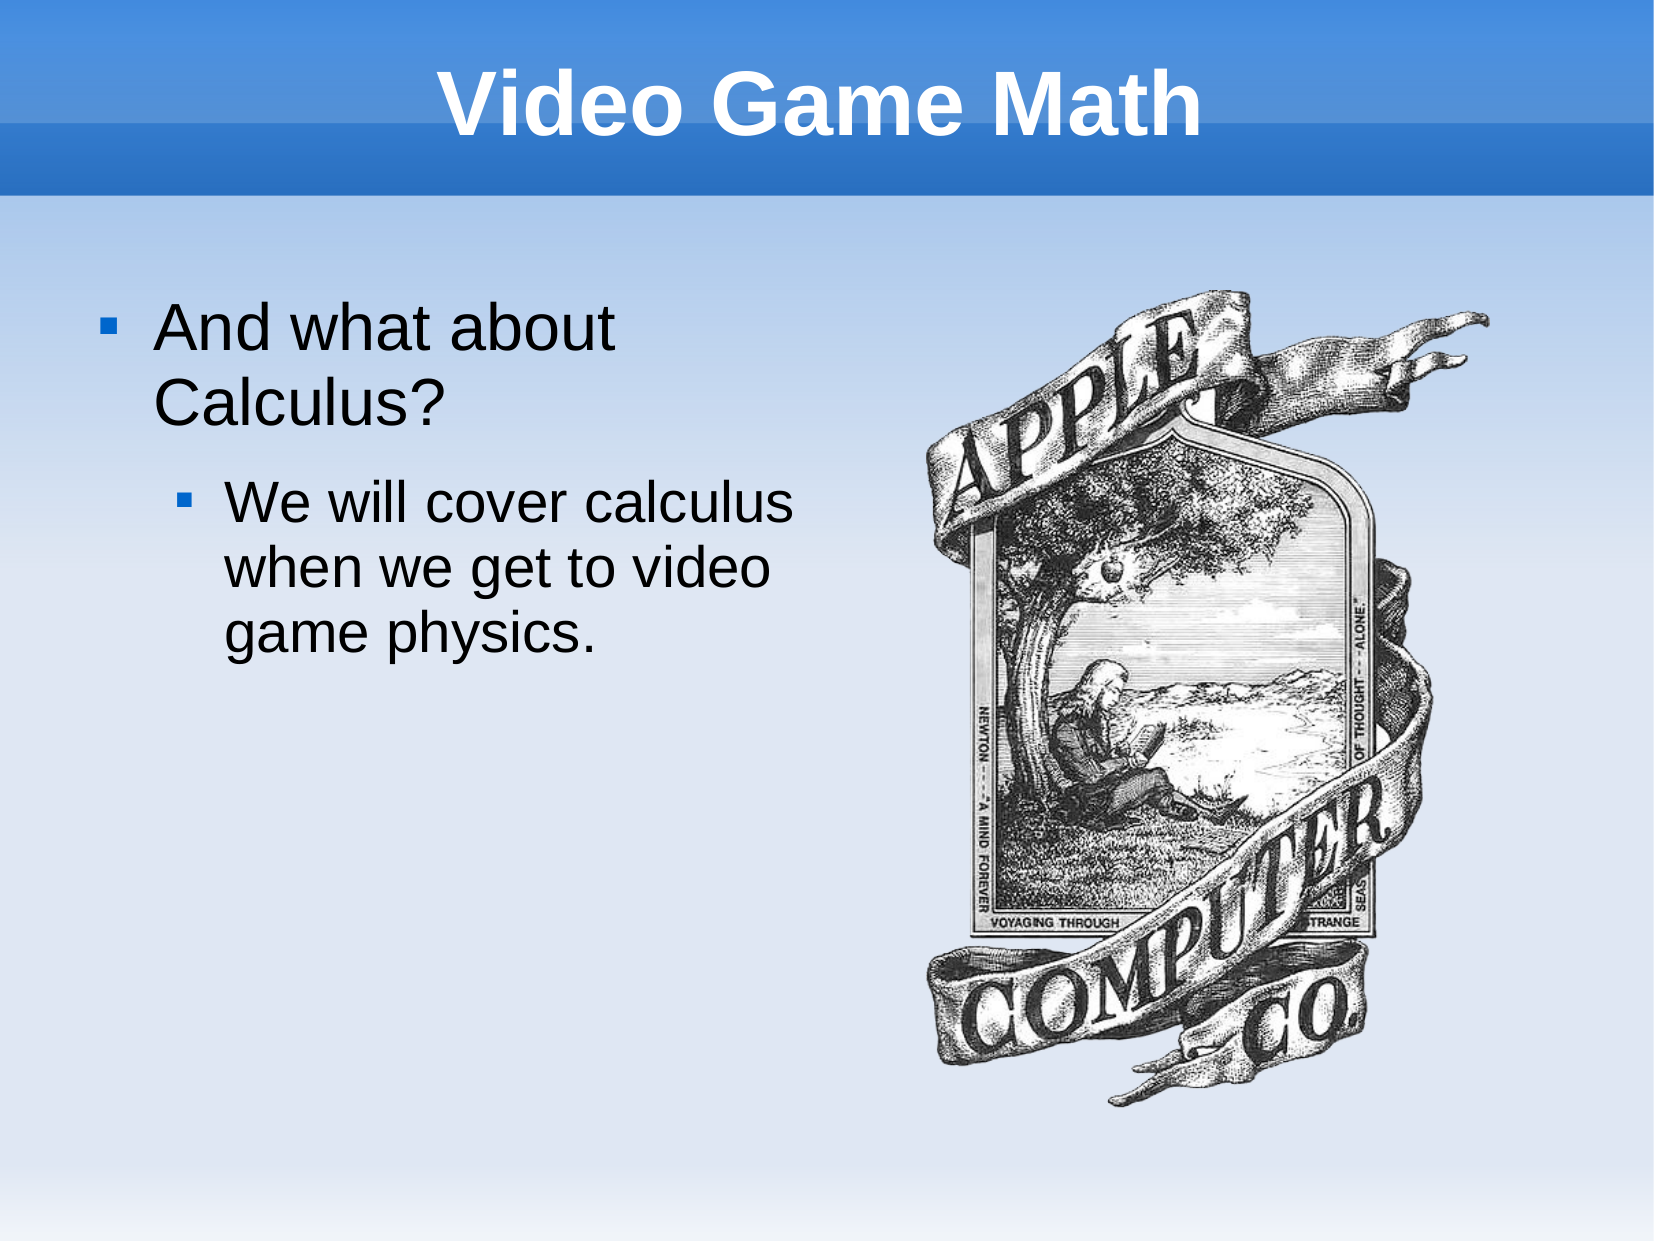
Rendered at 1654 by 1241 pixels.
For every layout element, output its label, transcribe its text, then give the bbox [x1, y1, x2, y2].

title Video Game Math [76, 0, 1565, 208]
list And what about Calculus? We will cover calculus when we get to video game physics. [82, 290, 809, 1109]
picture [0, 0, 1654, 1241]
